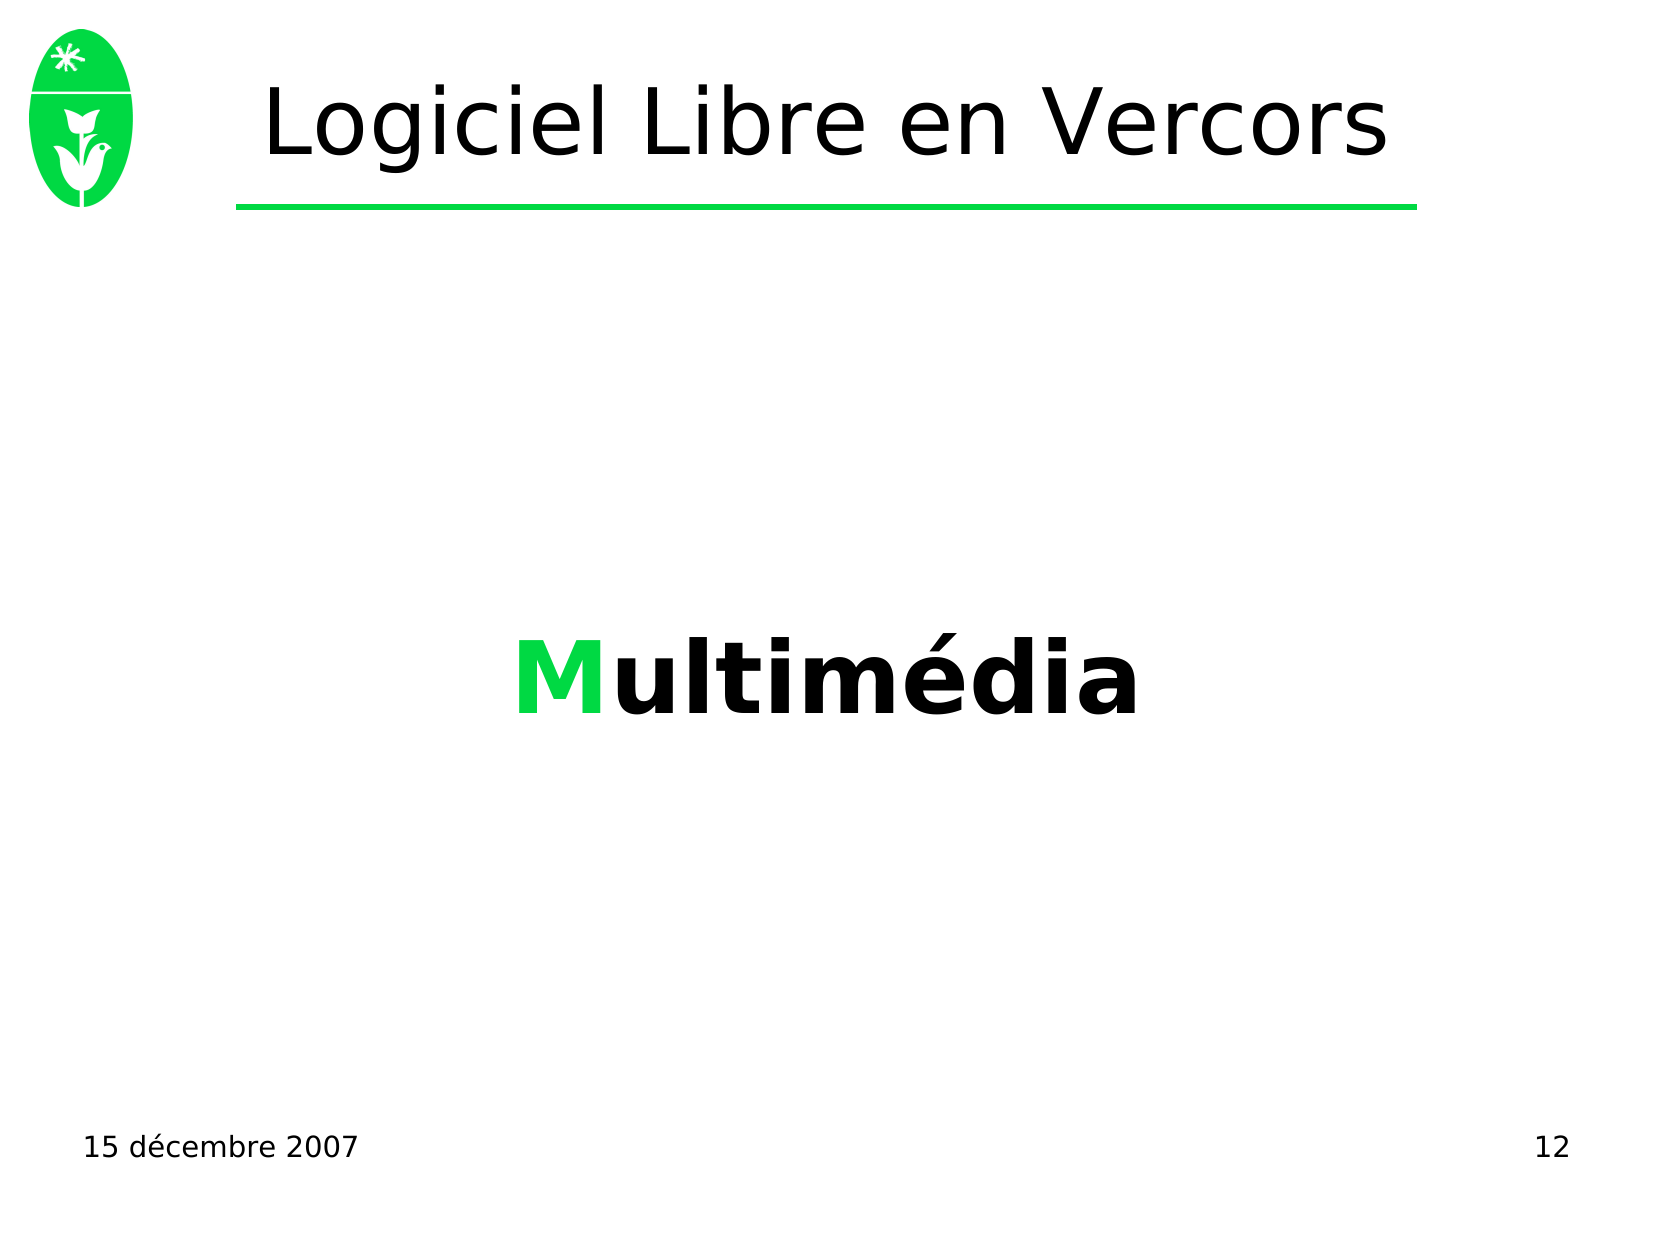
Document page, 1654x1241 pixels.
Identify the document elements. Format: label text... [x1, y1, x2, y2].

text_box Multimédia [0, 265, 1654, 1093]
picture [29, 29, 133, 207]
title Logiciel Libre en Vercors [177, 4, 1477, 241]
